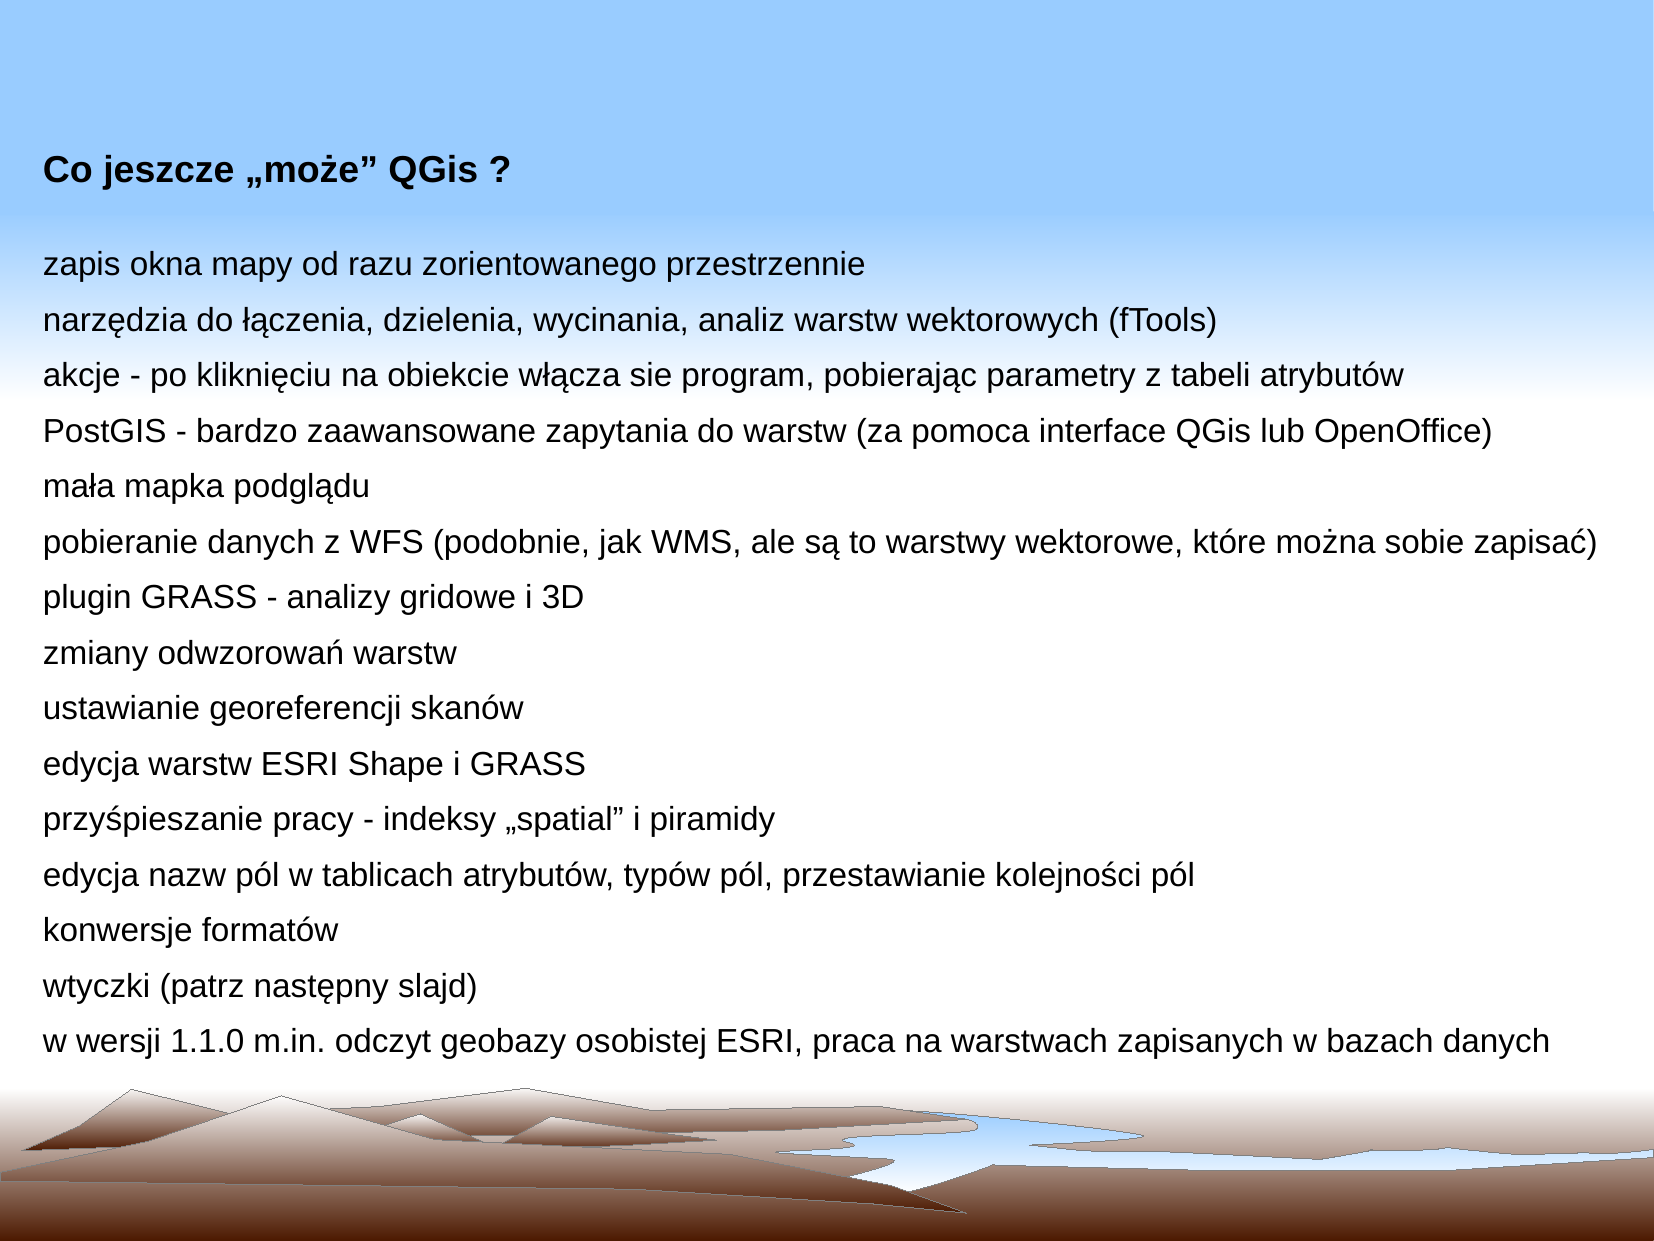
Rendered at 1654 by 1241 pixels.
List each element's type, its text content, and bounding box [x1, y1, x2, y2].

text_box Co jeszcze „może” QGis ? zapis okna mapy od razu zorientowanego przestrzennie narzędzia do łączenia, dzielenia, wycinania, analiz warstw wektorowych (fTools) akcje - po kliknięciu na obiekcie włącza sie program, pobierając parametry z tabeli atrybutów PostGIS - bardzo zaawansowane zapytania do warstw (za pomoca interface QGis lub OpenOffice) mała mapka podglądu pobieranie danych z WFS (podobnie, jak WMS, ale są to warstwy wektorowe, które można sobie zapisać) plugin GRASS - analizy gridowe i 3D zmiany odwzorowań warstw ustawianie georeferencji skanów edycja warstw ESRI Shape i GRASS przyśpieszanie pracy - indeksy „spatial” i piramidy edycja nazw pól w tablicach atrybutów, typów pól, przestawianie kolejności pól konwersje formatów wtyczki (patrz następny slajd) w wersji 1.1.0 m.in. odczyt geobazy osobistej ESRI, praca na warstwach zapisanych w bazach danych [28, 140, 1627, 1068]
